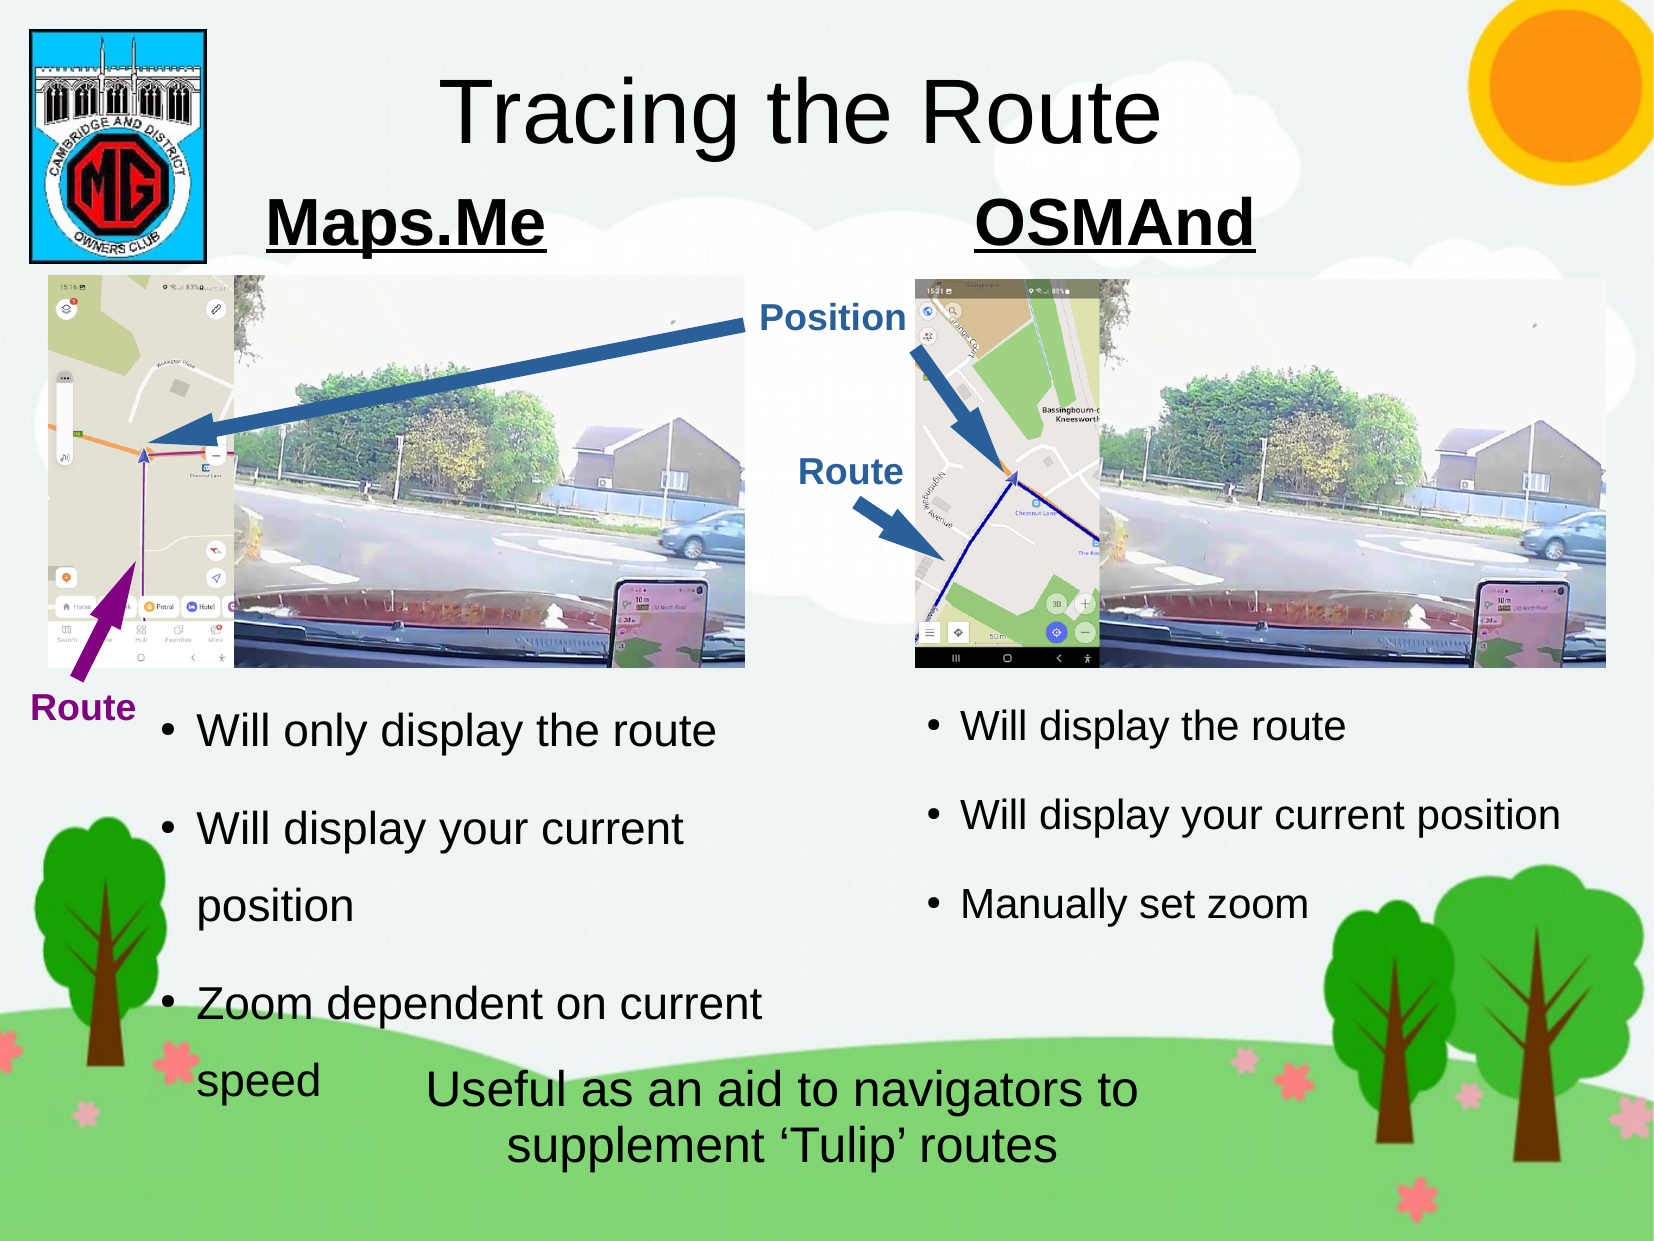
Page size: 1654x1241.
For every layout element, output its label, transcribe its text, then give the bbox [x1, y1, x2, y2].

text_box Position [720, 289, 957, 349]
list Will display the route Will display your current position Manually set zoom [915, 679, 1565, 975]
list Will only display the route Will display your current position Zoom dependent on current speed [147, 679, 798, 1111]
text_box Route [0, 679, 207, 739]
title Tracing the Route [245, 0, 1359, 223]
text_box Useful as an aid to navigators to supplement ‘Tulip’ routes [295, 1054, 1270, 1205]
list OSMAnd [974, 147, 1300, 279]
list Maps.Me [265, 147, 591, 275]
text_box Route [738, 442, 975, 502]
picture [0, 0, 1654, 1241]
